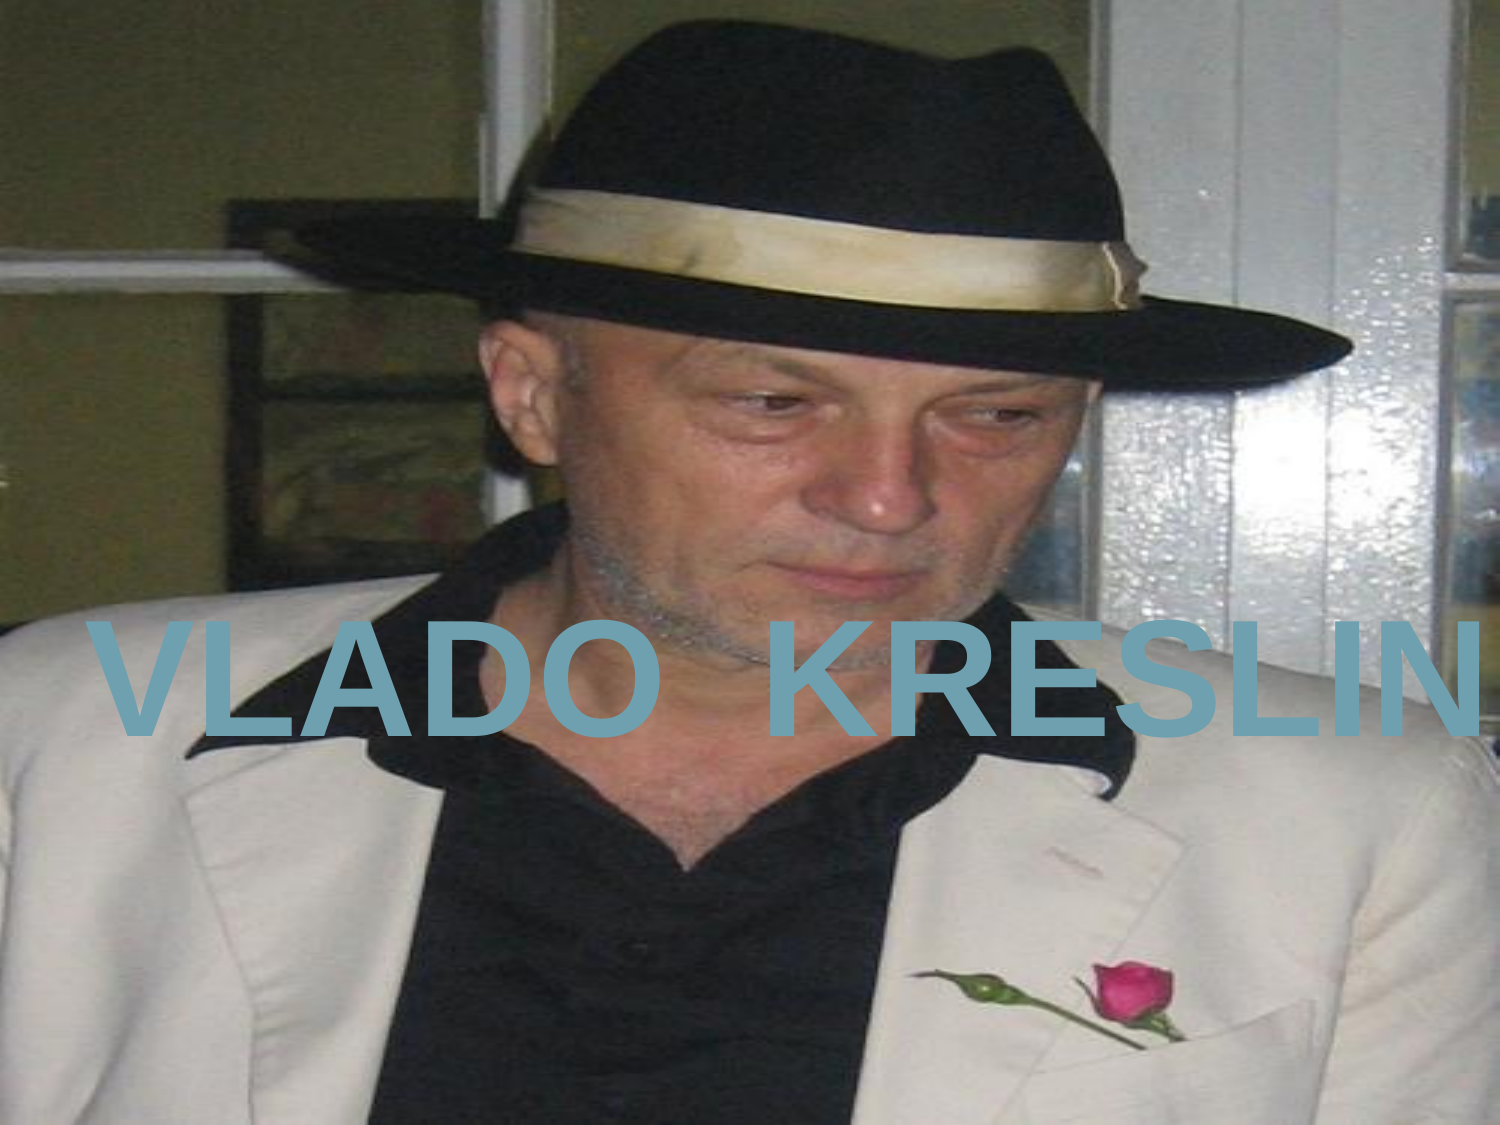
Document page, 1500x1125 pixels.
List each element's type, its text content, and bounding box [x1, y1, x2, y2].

subtitle VLADO KRESLIN [0, 527, 1500, 1125]
picture [0, 0, 1500, 527]
